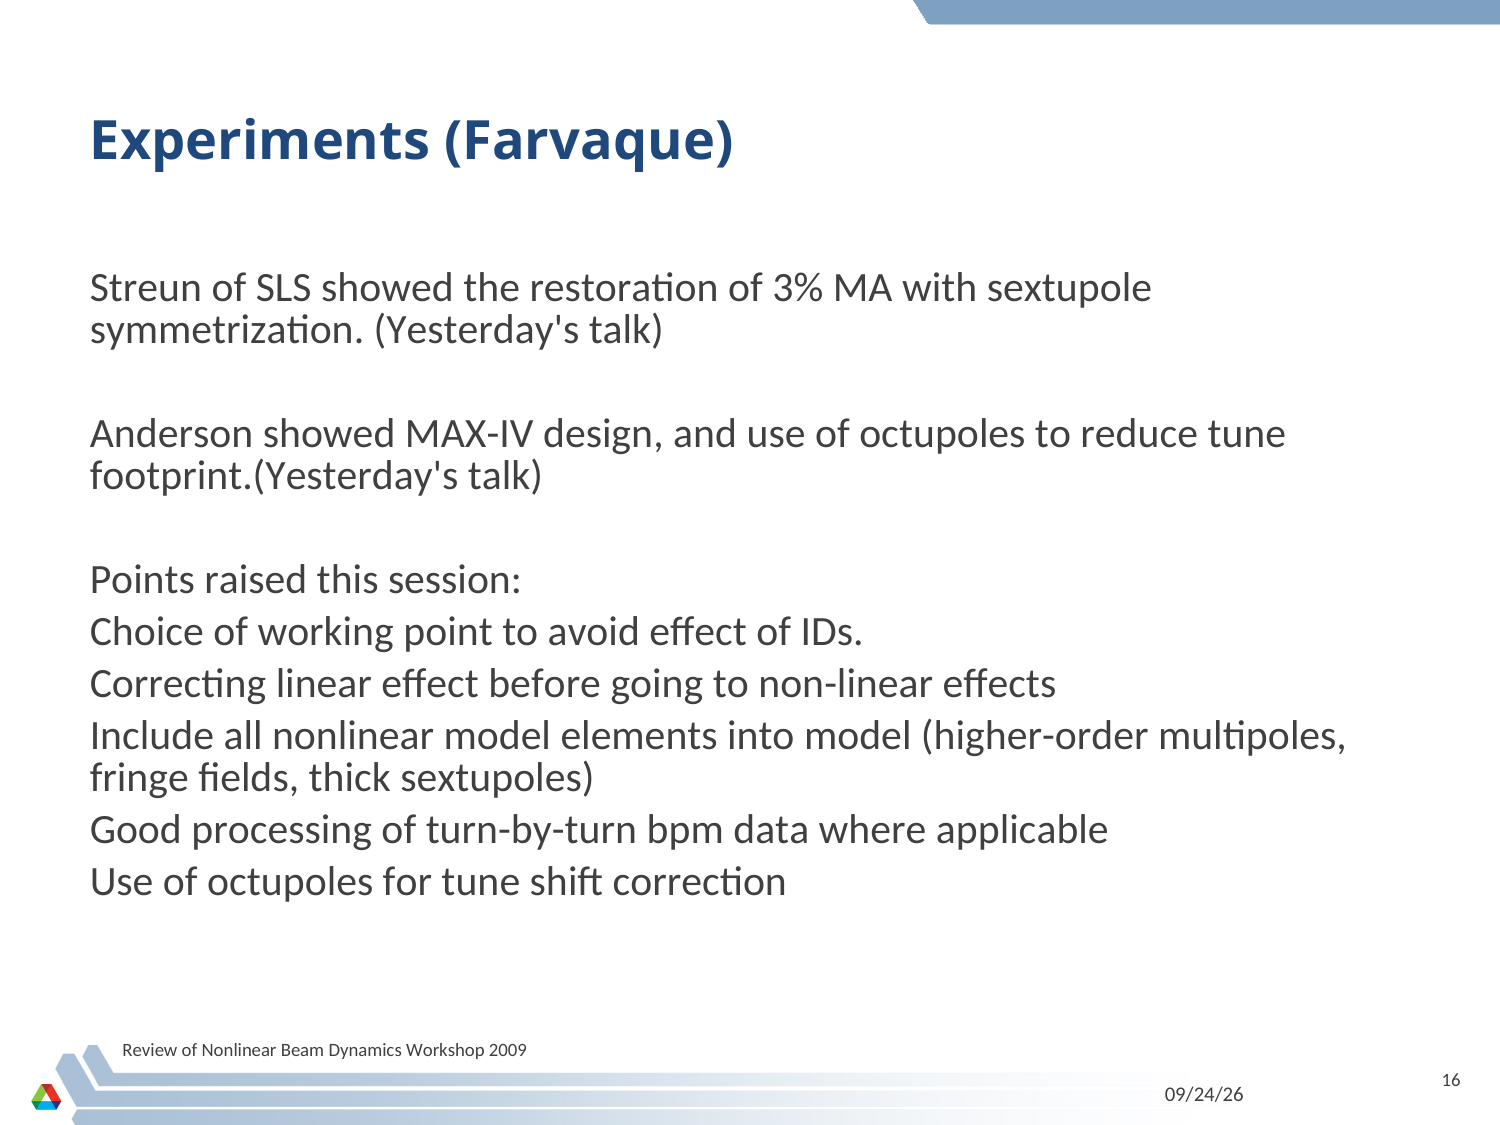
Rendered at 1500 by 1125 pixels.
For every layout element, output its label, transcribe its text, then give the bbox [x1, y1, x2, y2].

picture [0, 1037, 1500, 1125]
title Experiments (Farvaque) [75, 44, 1426, 233]
picture [0, 0, 1500, 26]
list Streun of SLS showed the restoration of 3% MA with sextupole symmetrization. (Yesterday's talk) Anderson showed MAX-IV design, and use of octupoles to reduce tune footprint.(Yesterday's talk) Points raised this session: Choice of working point to avoid effect of IDs. Correcting linear effect before going to non-linear effects Include all nonlinear model elements into model (higher-order multipoles, fringe fields, thick sextupoles) Good processing of turn-by-turn bpm data where applicable Use of octupoles for tune shift correction [75, 262, 1426, 1006]
